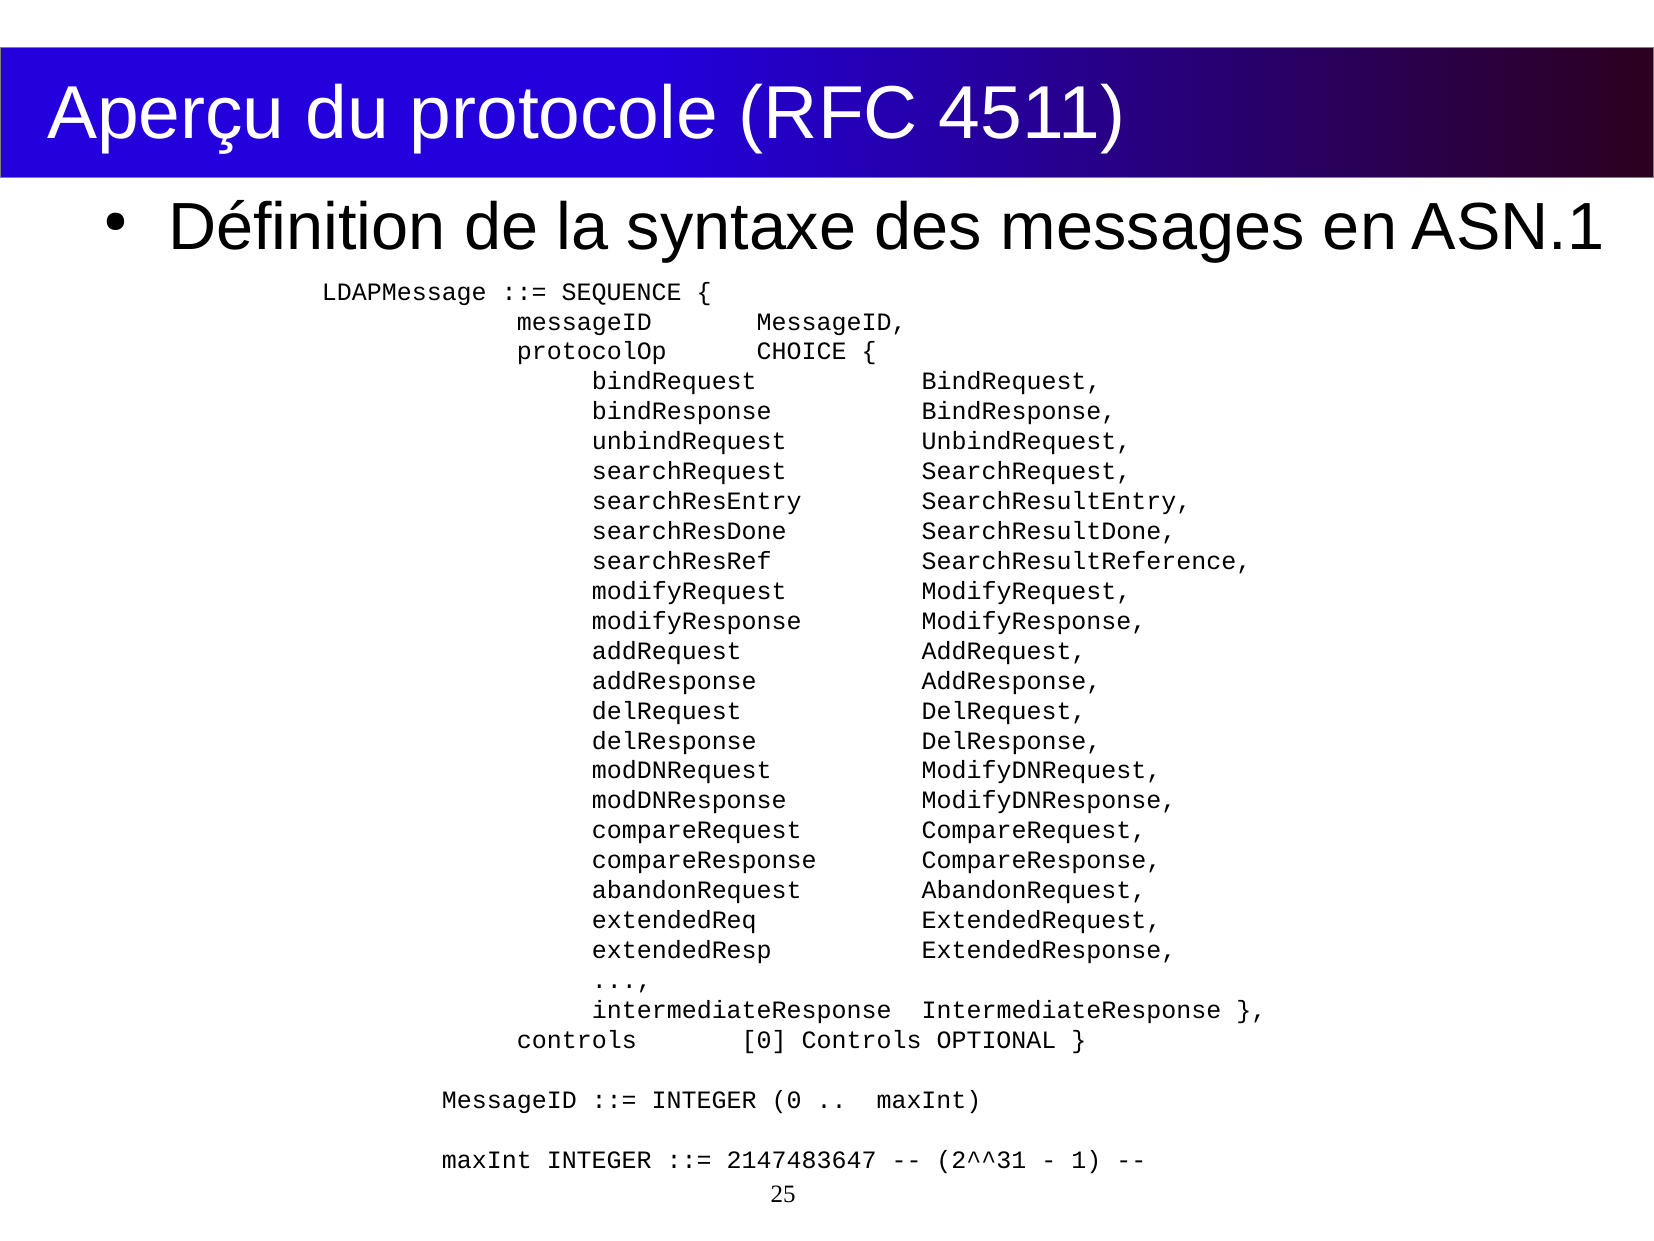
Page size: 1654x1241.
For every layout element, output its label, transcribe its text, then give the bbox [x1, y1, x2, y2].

text_box LDAPMessage ::= SEQUENCE { messageID MessageID, protocolOp CHOICE { bindRequest BindRequest, bindResponse BindResponse, unbindRequest UnbindRequest, searchRequest SearchRequest, searchResEntry SearchResultEntry, searchResDone SearchResultDone, searchResRef SearchResultReference, modifyRequest ModifyRequest, modifyResponse ModifyResponse, addRequest AddRequest, addResponse AddResponse, delRequest DelRequest, delResponse DelResponse, modDNRequest ModifyDNRequest, modDNResponse ModifyDNResponse, compareRequest CompareRequest, compareResponse CompareResponse, abandonRequest AbandonRequest, extendedReq ExtendedRequest, extendedResp ExtendedResponse, ..., intermediateResponse IntermediateResponse }, controls [0] Controls OPTIONAL } MessageID ::= INTEGER (0 .. maxInt) maxInt INTEGER ::= 2147483647 -- (2^^31 - 1) -- [307, 267, 1282, 1211]
title Aperçu du protocole (RFC 4511) [47, 6, 1477, 196]
list Définition de la syntaxe des messages en ASN.1 [47, 196, 1619, 916]
